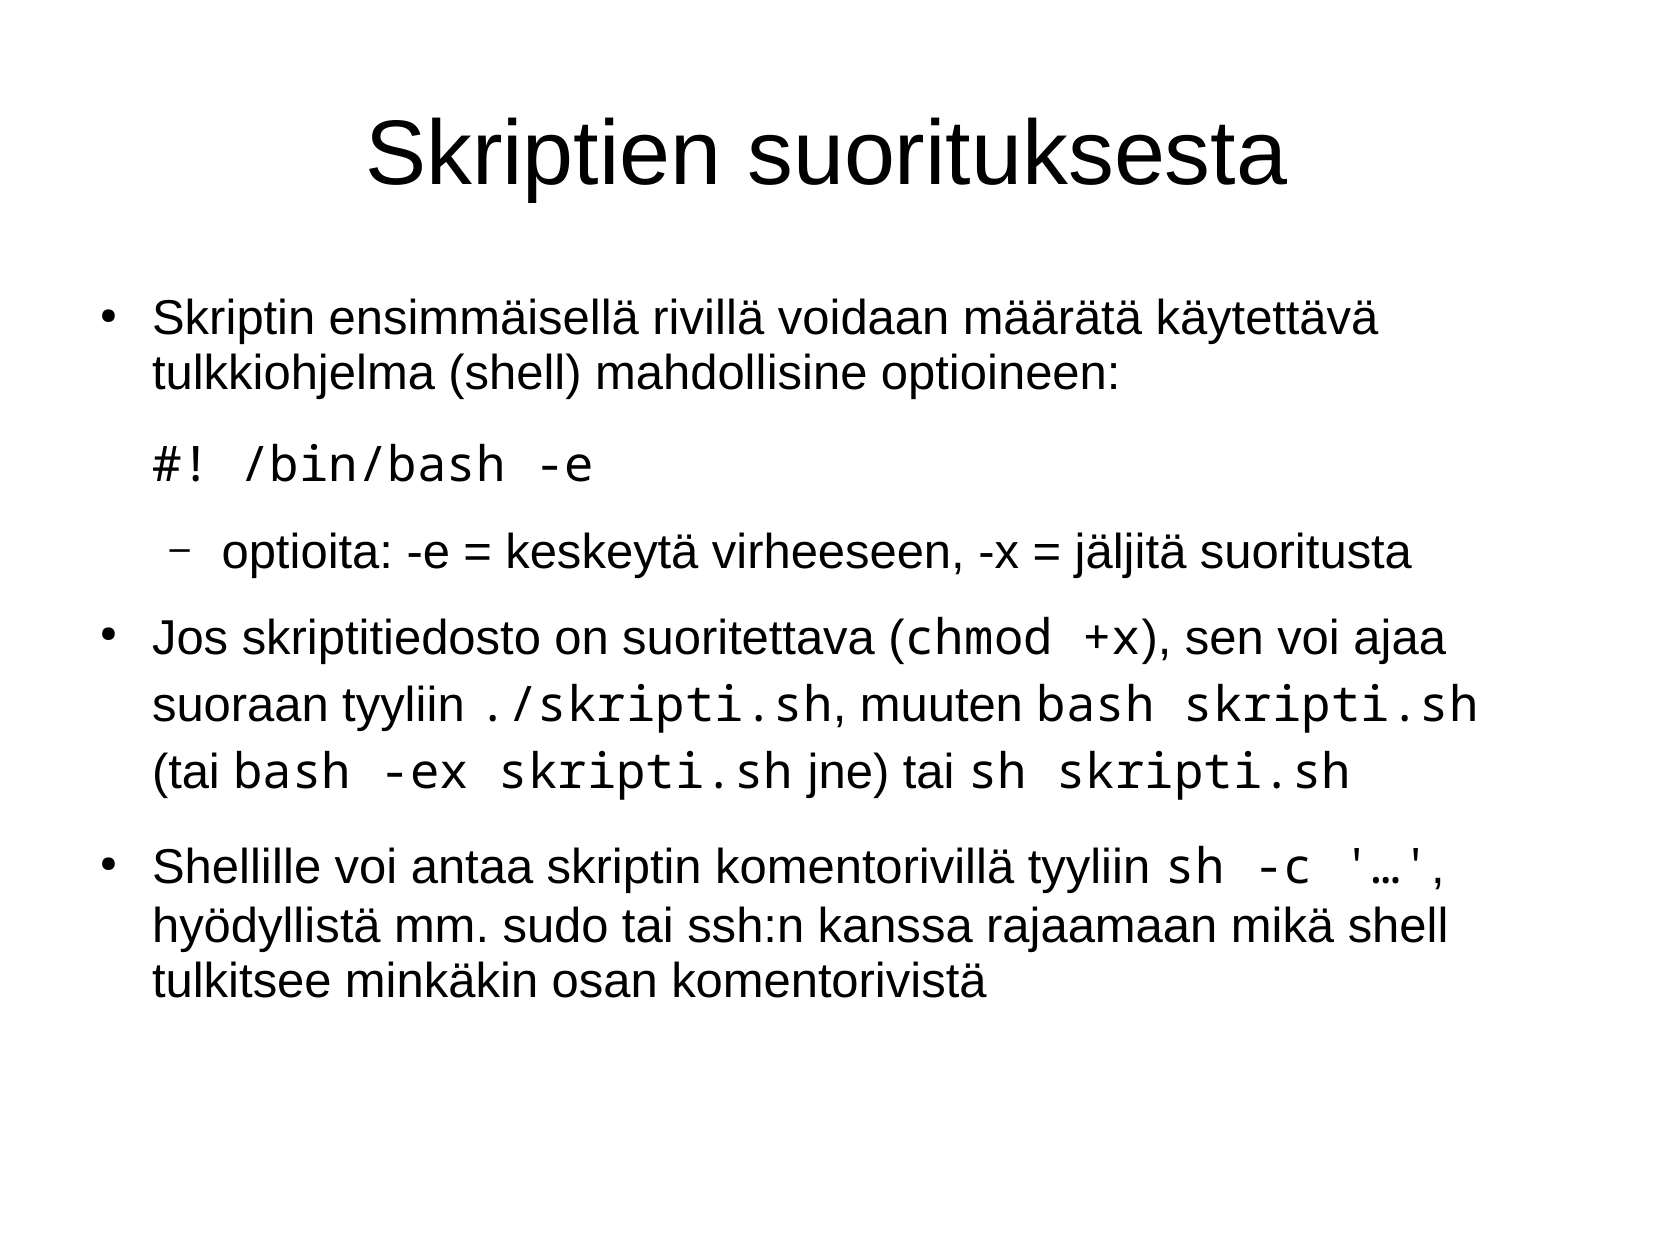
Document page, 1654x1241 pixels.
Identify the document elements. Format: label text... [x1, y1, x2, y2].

list Skriptin ensimmäisellä rivillä voidaan määrätä käytettävä tulkkiohjelma (shell) mahdollisine optioineen: #! /bin/bash -e optioita: -e = keskeytä virheeseen, -x = jäljitä suoritusta Jos skriptitiedosto on suoritettava (chmod +x), sen voi ajaa suoraan tyyliin ./skripti.sh, muuten bash skripti.sh (tai bash -ex skripti.sh jne) tai sh skripti.sh Shellille voi antaa skriptin komentorivillä tyyliin sh -c '…', hyödyllistä mm. sudo tai ssh:n kanssa rajaamaan mikä shell tulkitsee minkäkin osan komentorivistä [82, 290, 1571, 1010]
title Skriptien suorituksesta [82, 49, 1571, 257]
